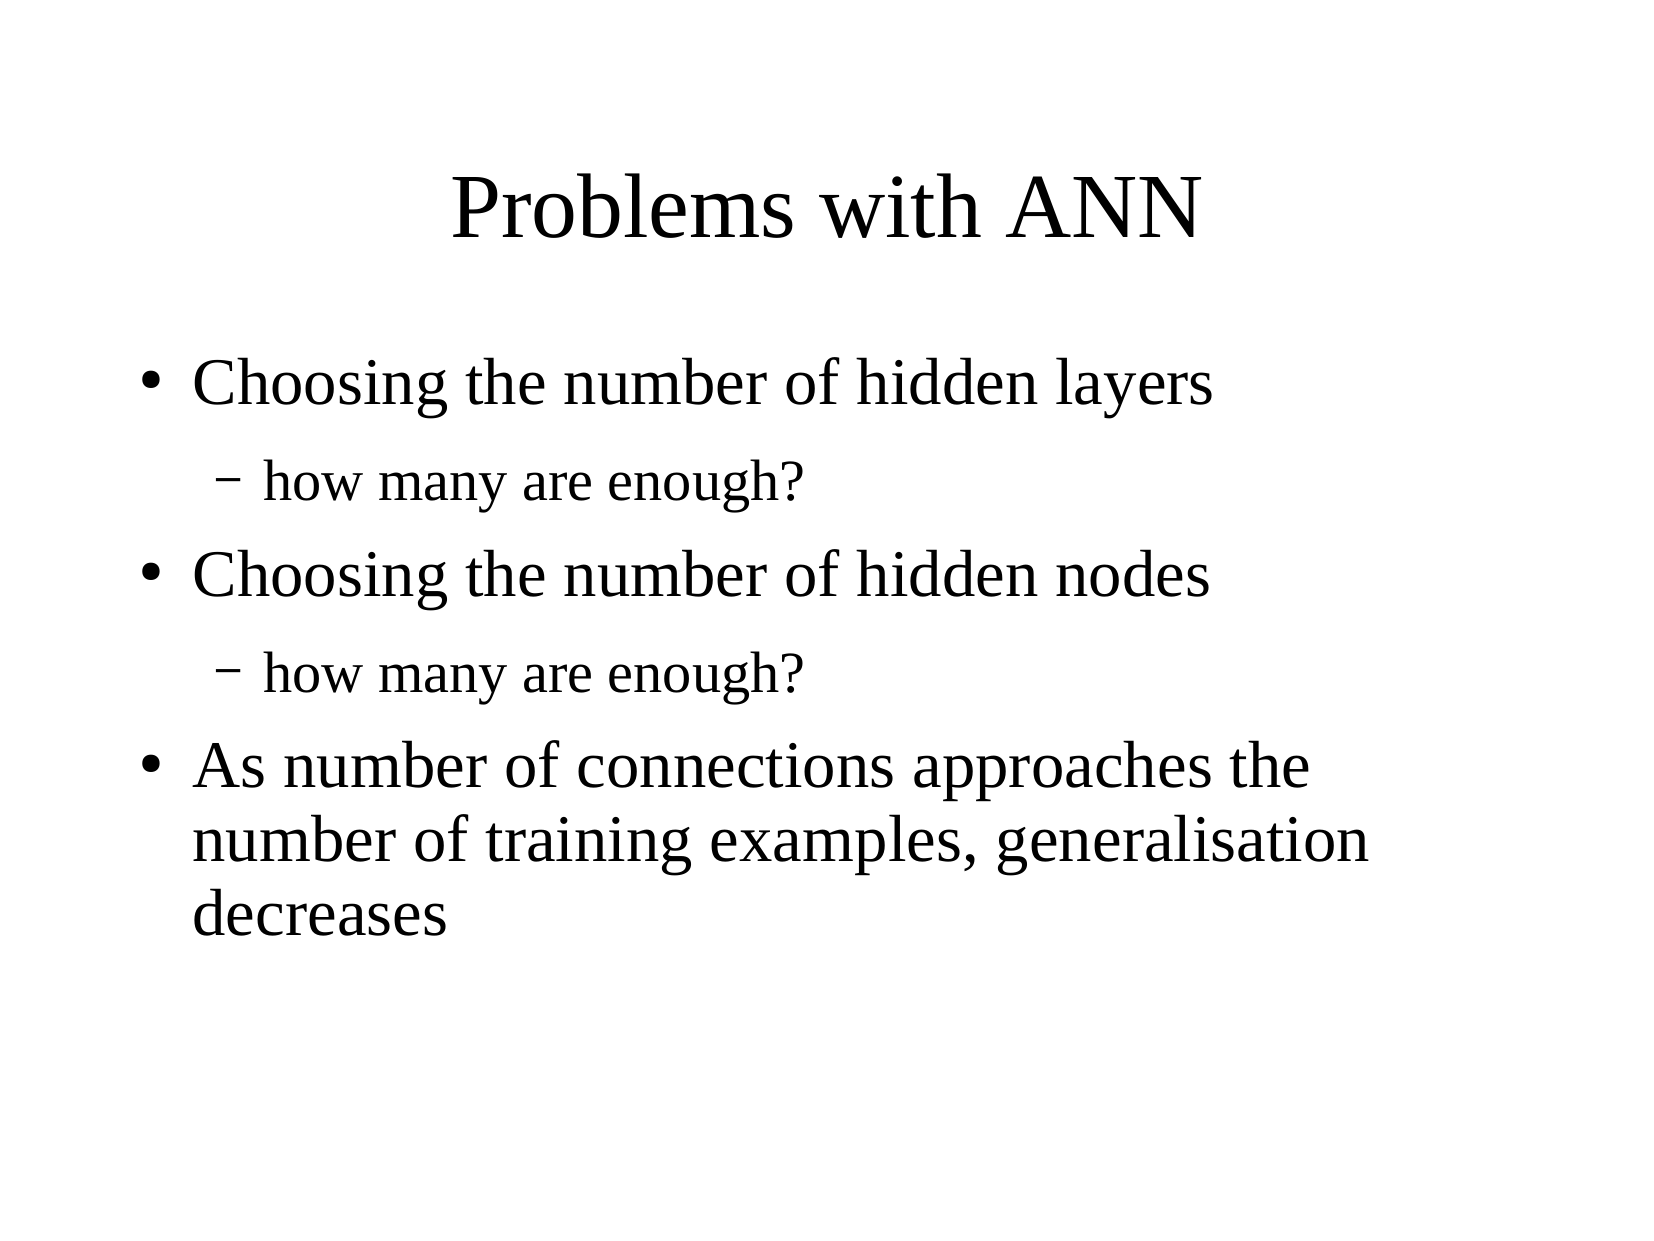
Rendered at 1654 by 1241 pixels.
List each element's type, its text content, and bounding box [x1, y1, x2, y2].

list Choosing the number of hidden layers how many are enough? Choosing the number of hidden nodes how many are enough? As number of connections approaches the number of training examples, generalisation decreases [121, 344, 1534, 1127]
title Problems with ANN [121, 102, 1534, 311]
